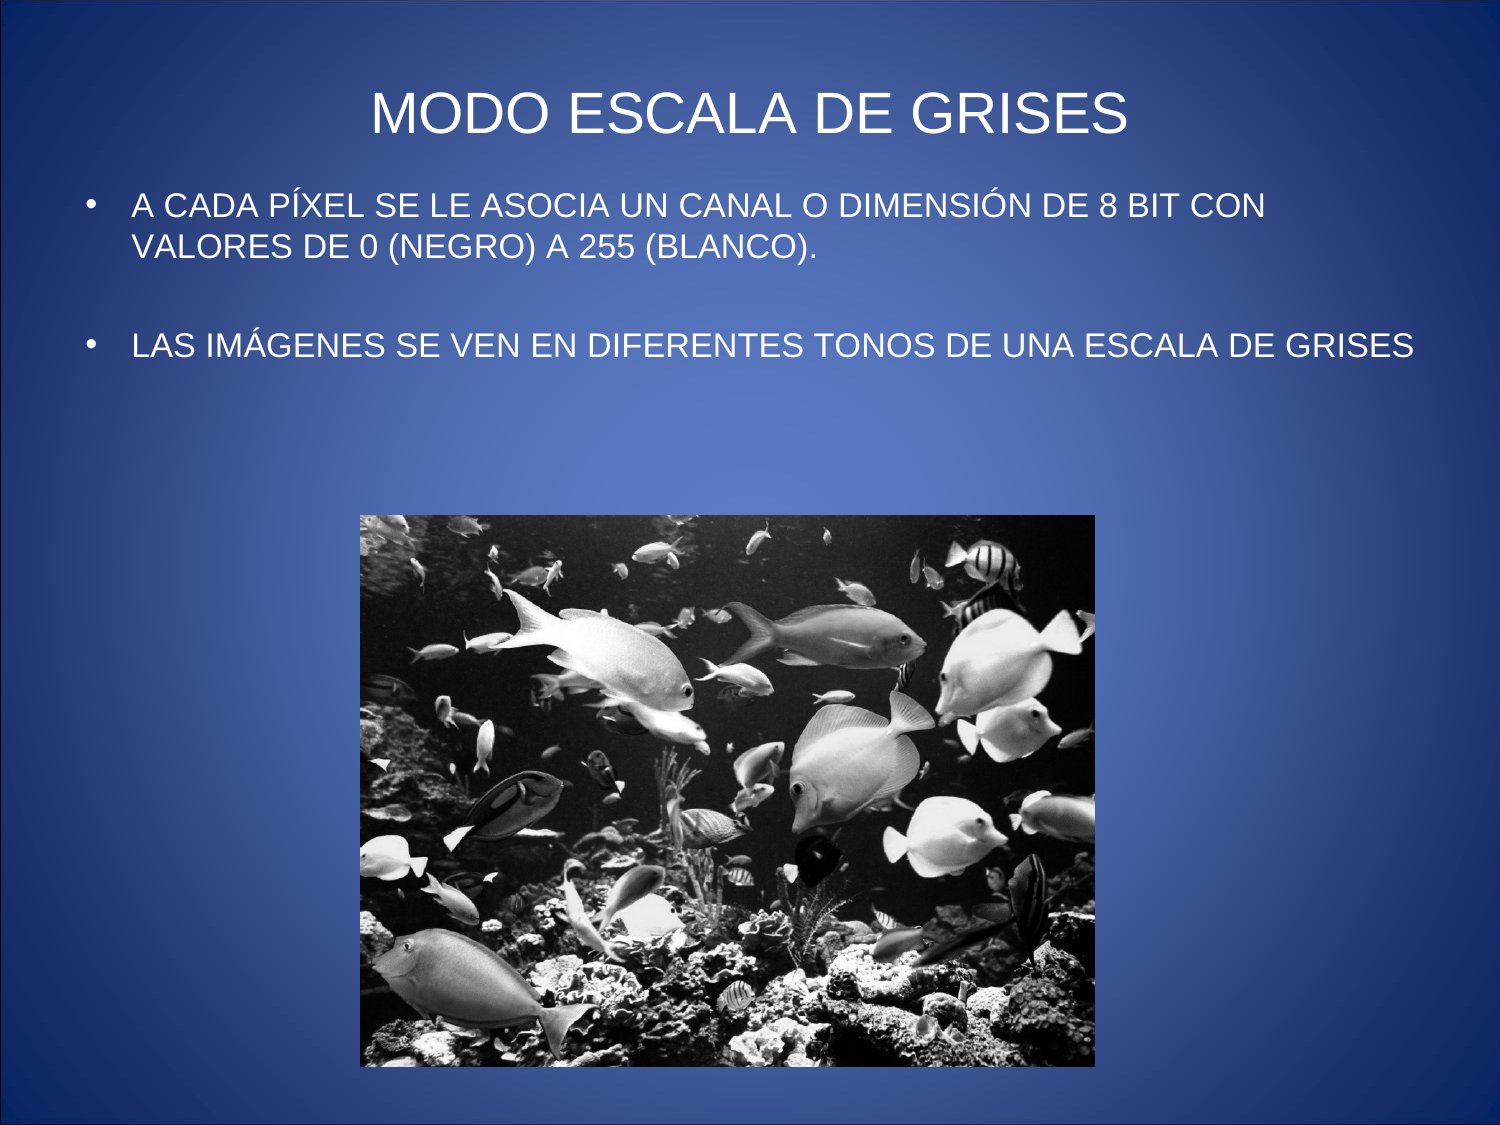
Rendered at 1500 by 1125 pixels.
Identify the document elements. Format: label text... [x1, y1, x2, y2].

list A CADA PÍXEL SE LE ASOCIA UN CANAL O DIMENSIÓN DE 8 BIT CON VALORES DE 0 (NEGRO) A 255 (BLANCO). LAS IMÁGENES SE VEN EN DIFERENTES TONOS DE UNA ESCALA DE GRISES [70, 175, 1449, 375]
title MODO ESCALA DE GRISES [75, 45, 1426, 175]
picture [0, 0, 1500, 1125]
